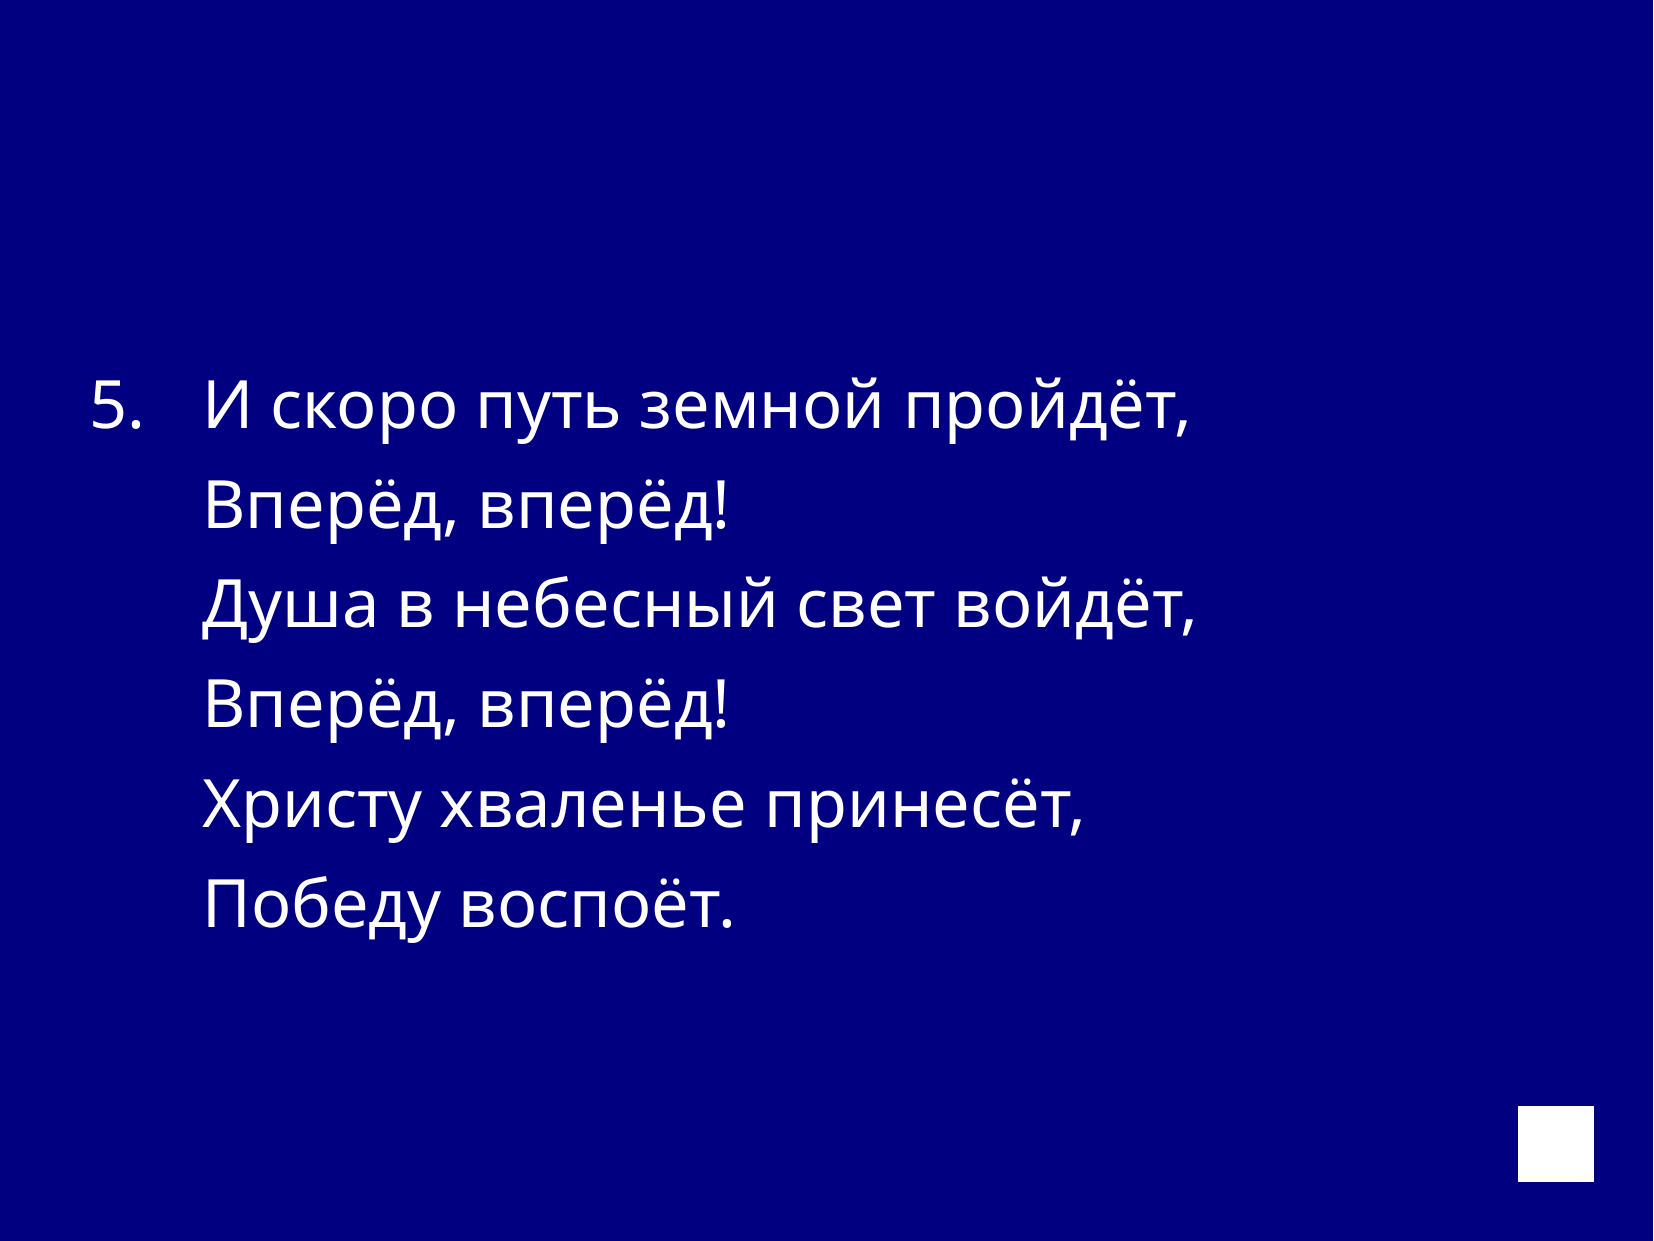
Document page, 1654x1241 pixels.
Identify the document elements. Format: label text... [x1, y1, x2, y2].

text_box 5. И скоро путь земной пройдёт, Вперёд, вперёд! Душа в небесный свет войдёт, Вперёд, вперёд! Христу хваленье принесёт, Победу воспоёт. [75, 150, 1576, 1163]
text_box [1518, 1106, 1594, 1182]
